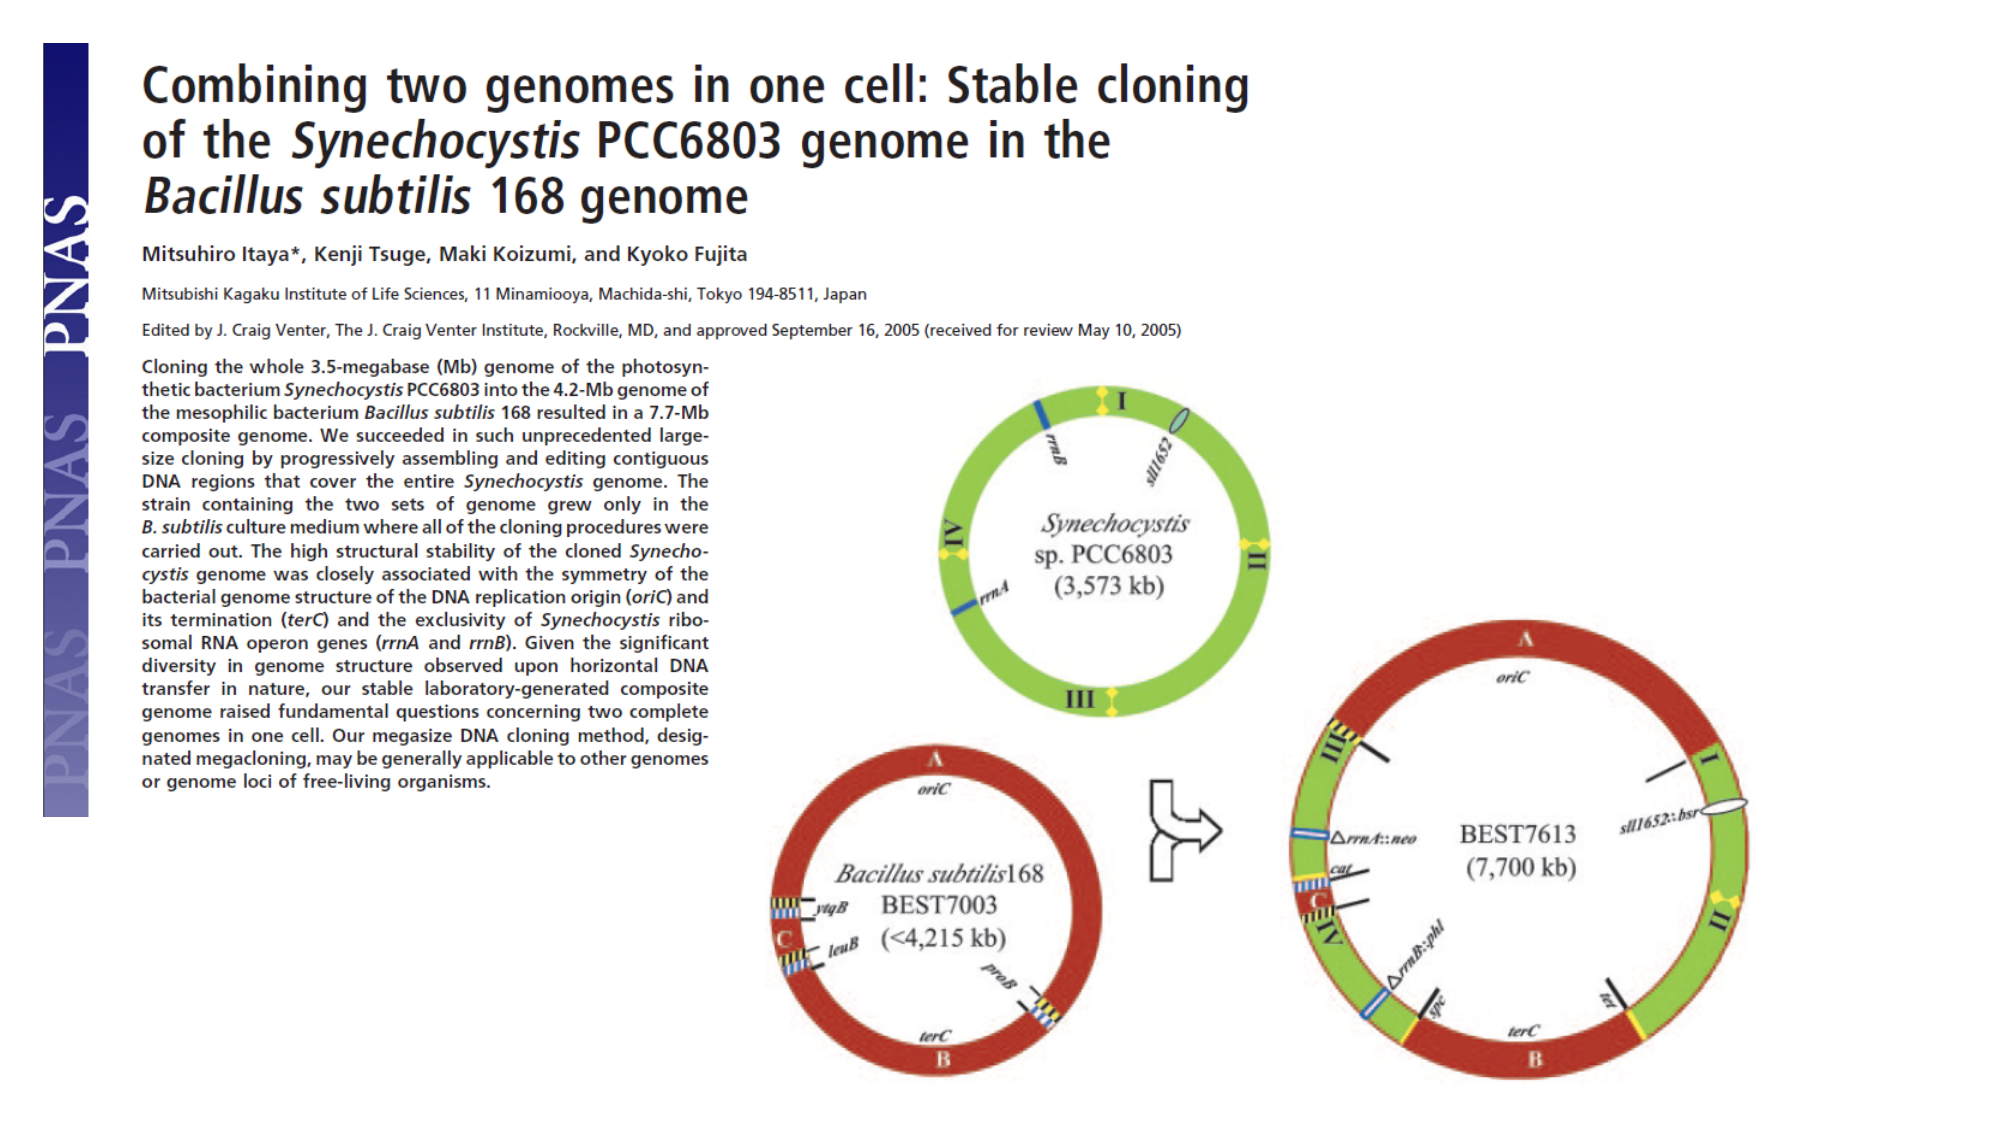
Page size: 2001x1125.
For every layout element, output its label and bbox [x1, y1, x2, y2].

picture [43, 43, 1764, 1091]
